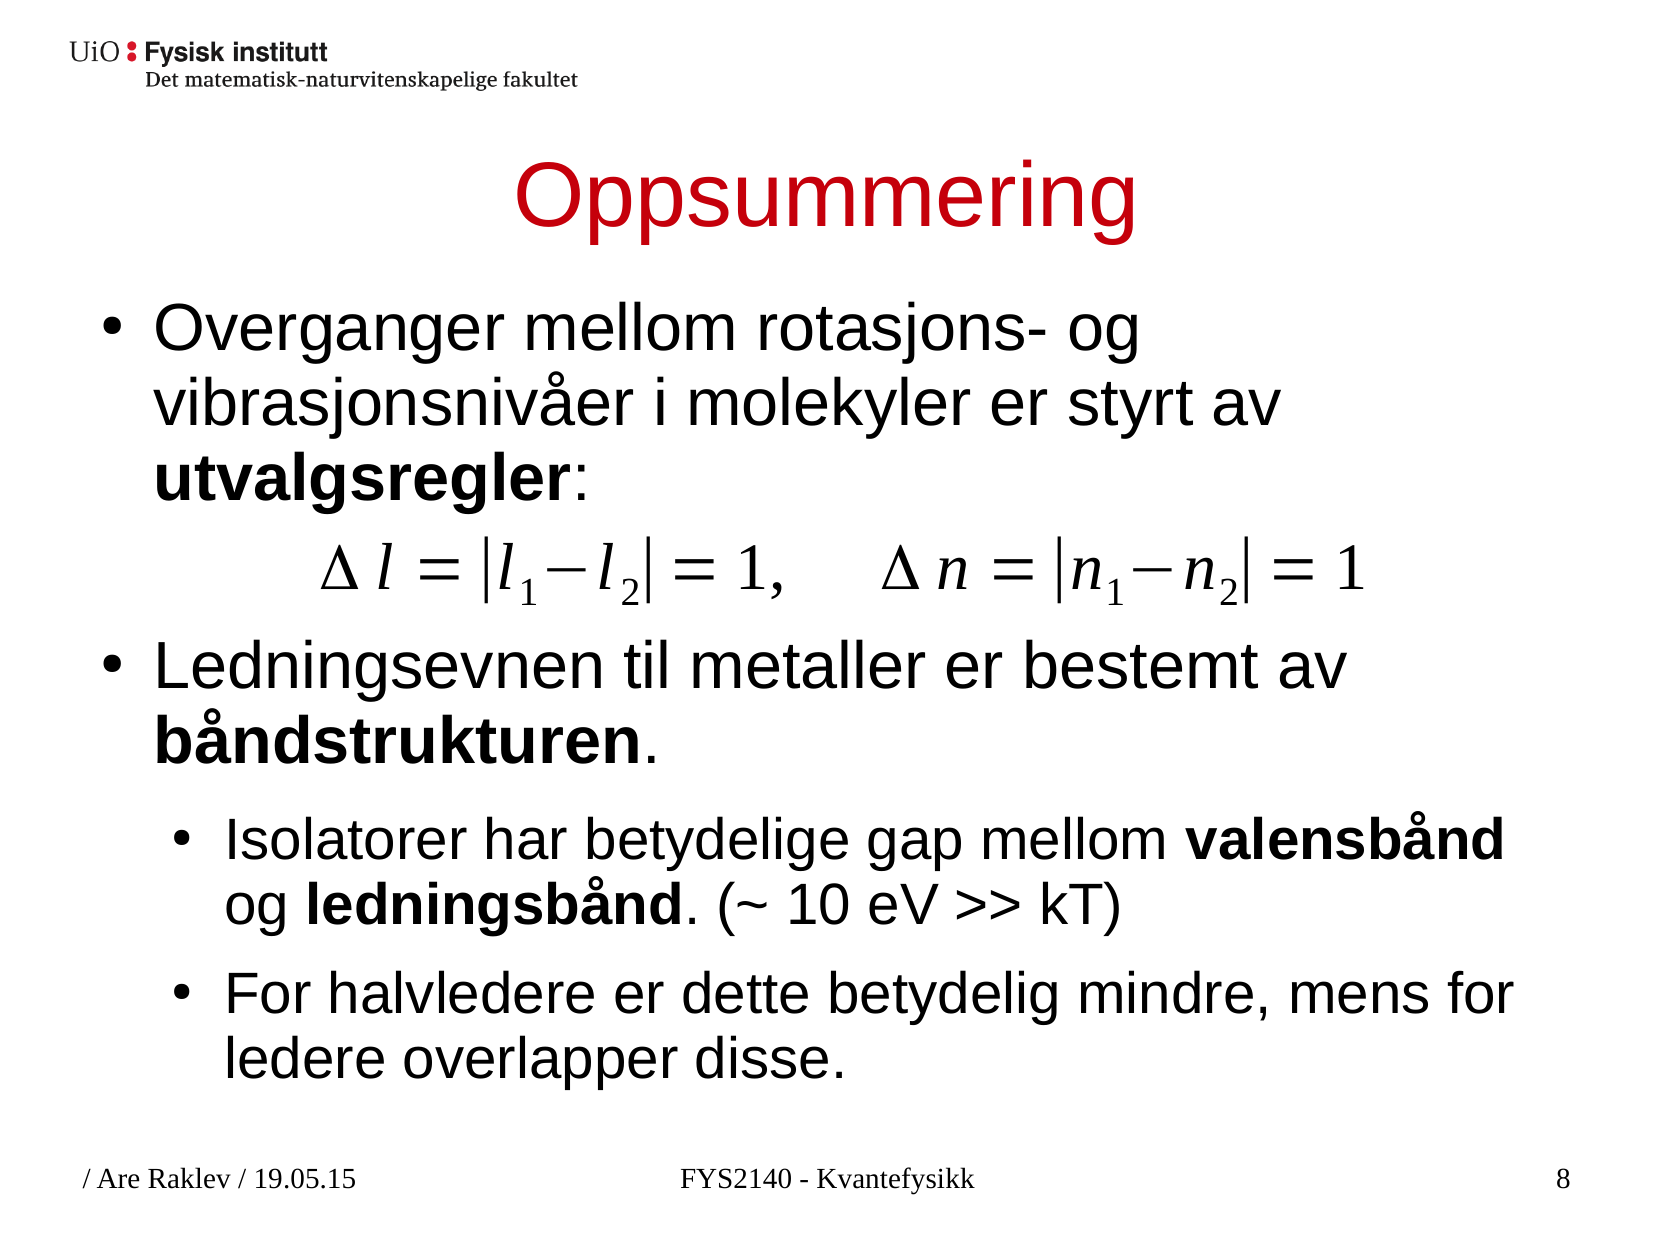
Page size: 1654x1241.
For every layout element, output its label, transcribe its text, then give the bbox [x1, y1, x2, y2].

chart [311, 530, 1375, 615]
picture [68, 37, 581, 93]
list Overganger mellom rotasjons- og vibrasjonsnivåer i molekyler er styrt av utvalgsregler: Ledningsevnen til metaller er bestemt av båndstrukturen. Isolatorer har betydelige gap mellom valensbånd og ledningsbånd. (~ 10 eV >> kT) For halvledere er dette betydelig mindre, mens for ledere overlapper disse. [82, 290, 1538, 1094]
title Oppsummering [82, 90, 1571, 298]
